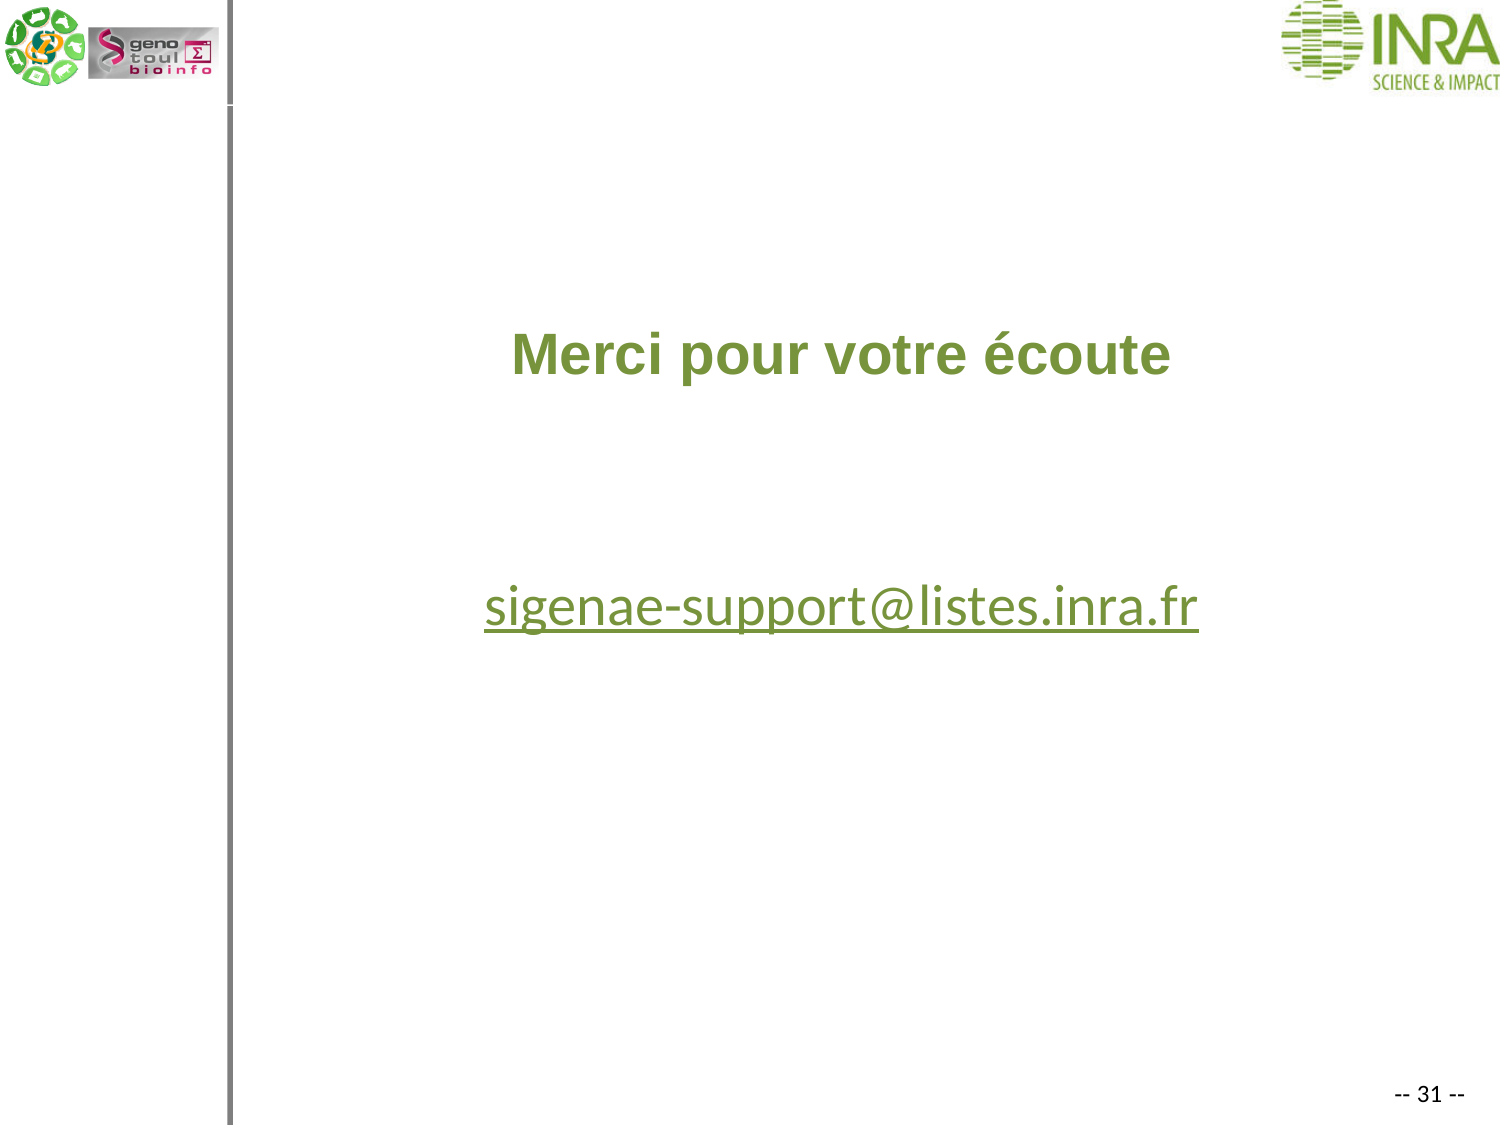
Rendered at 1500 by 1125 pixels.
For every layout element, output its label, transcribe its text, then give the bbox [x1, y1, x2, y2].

text_box Merci pour votre écoute sigenae-support@listes.inra.fr [218, 314, 1465, 847]
